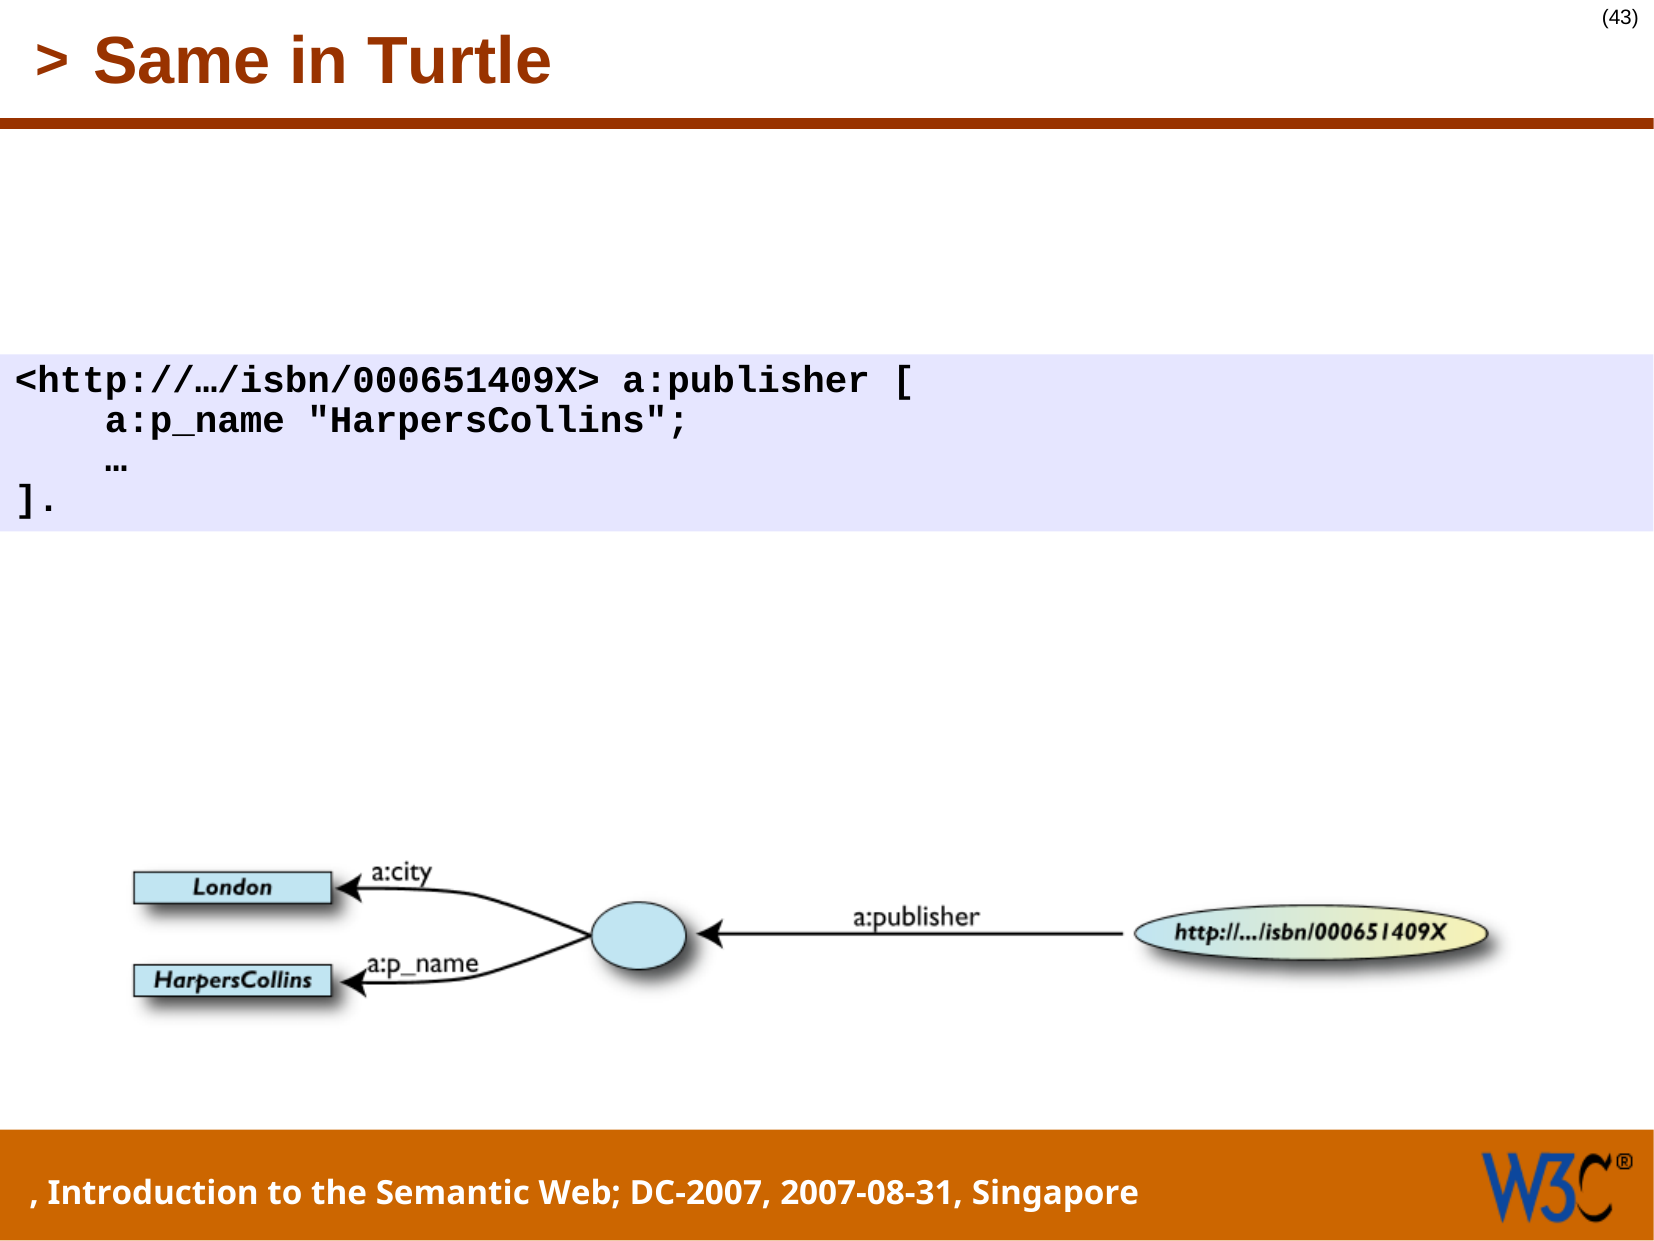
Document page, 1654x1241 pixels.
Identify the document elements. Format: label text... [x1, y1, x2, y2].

title Same in Turtle [93, 0, 1493, 119]
text_box <http://…/isbn/000651409X> a:publisher [ a:p_name "HarpersCollins"; … ]. [0, 354, 1654, 532]
picture [1477, 1149, 1639, 1228]
picture [118, 856, 1525, 1035]
